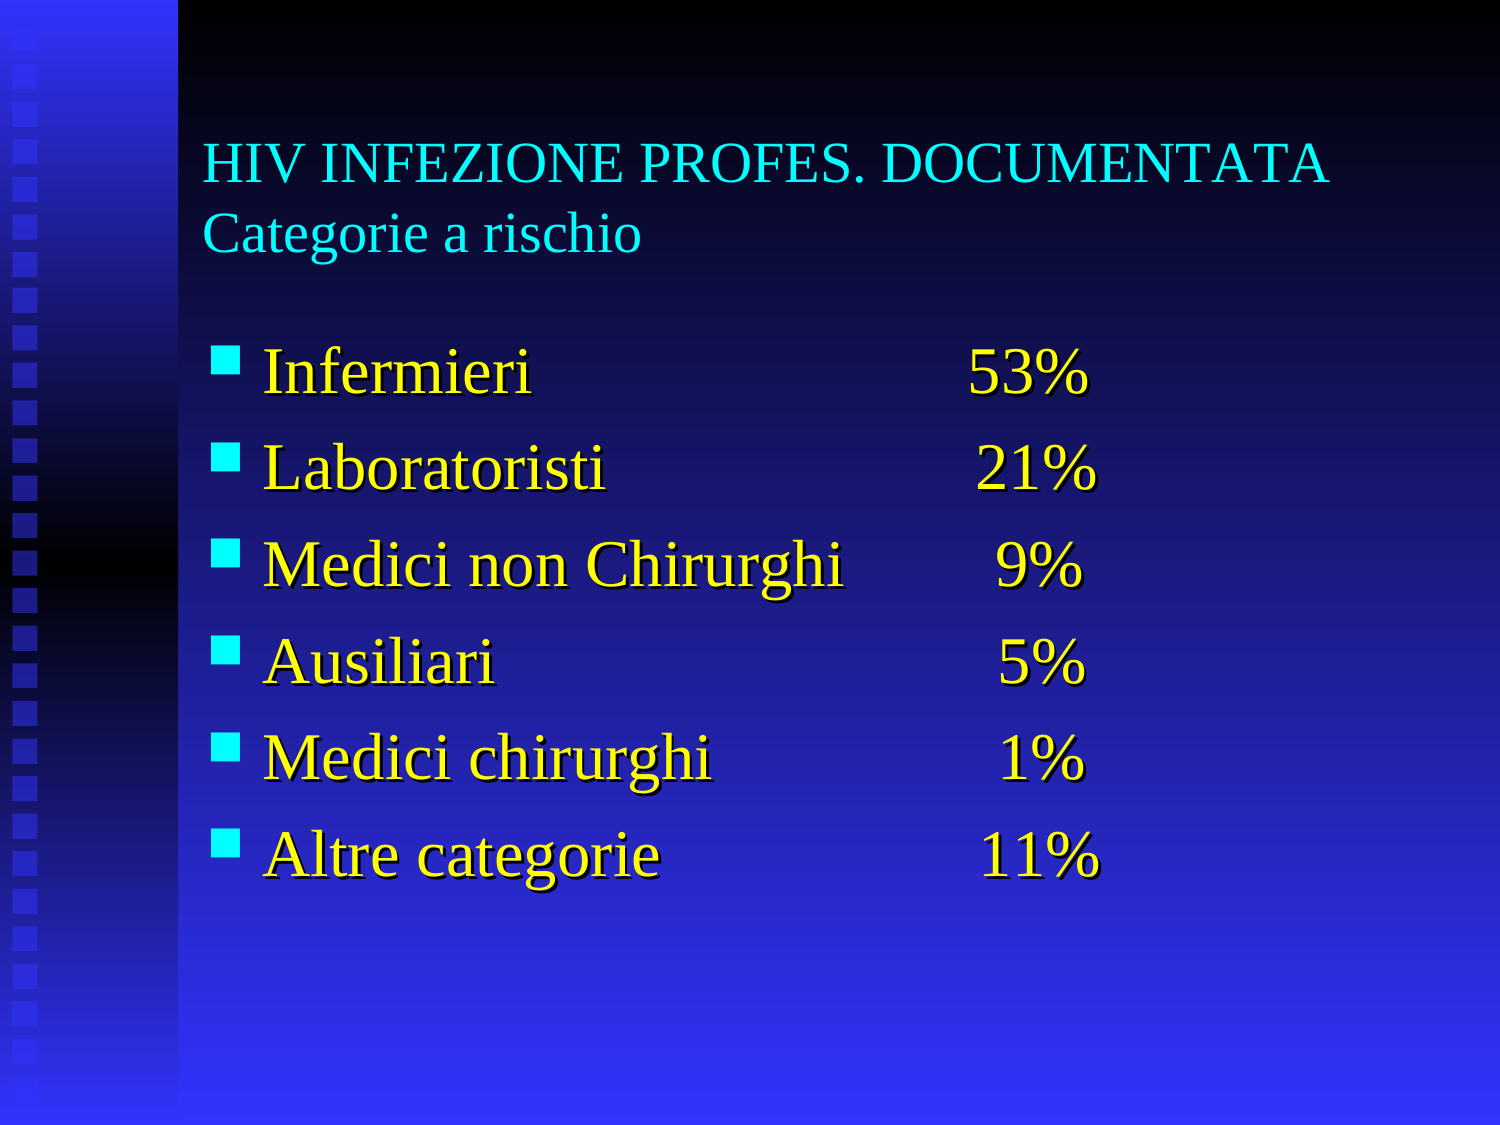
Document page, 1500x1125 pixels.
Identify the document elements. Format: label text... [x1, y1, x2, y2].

text_box Infermieri 53% Laboratoristi 21% Medici non Chirurghi 9% Ausiliari 5% Medici chirurghi 1% Altre categorie 11% [191, 319, 1467, 995]
text_box HIV INFEZIONE PROFES. DOCUMENTATA Categorie a rischio [187, 99, 1463, 288]
